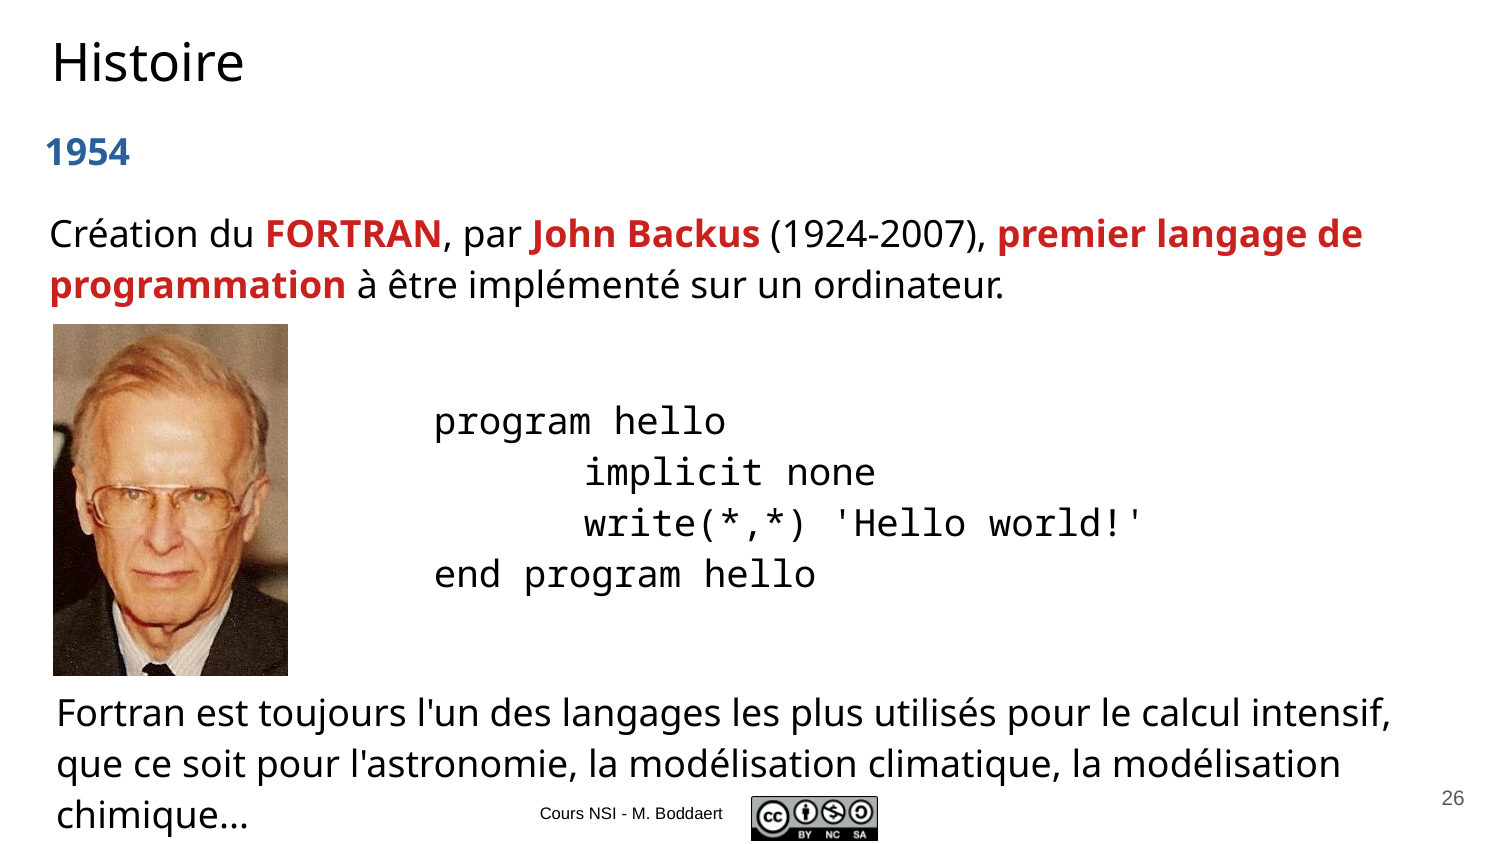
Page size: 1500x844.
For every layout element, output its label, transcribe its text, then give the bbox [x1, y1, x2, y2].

slide_number <numéro> [1389, 782, 1480, 830]
text_box 1954 [29, 120, 1477, 178]
picture [751, 796, 878, 841]
text_box Fortran est toujours l'un des langages les plus utilisés pour le calcul intensif, que ce soit pour l'astronomie, la modélisation climatique, la modélisation chimique... [41, 679, 1483, 782]
picture [53, 324, 288, 676]
title Histoire [51, 13, 1449, 108]
text_box Création du FORTRAN, par John Backus (1924-2007), premier langage de programmation à être implémenté sur un ordinateur. [34, 200, 1500, 303]
text_box program hello implicit none write(*,*) 'Hello world!' end program hello [419, 387, 1329, 562]
